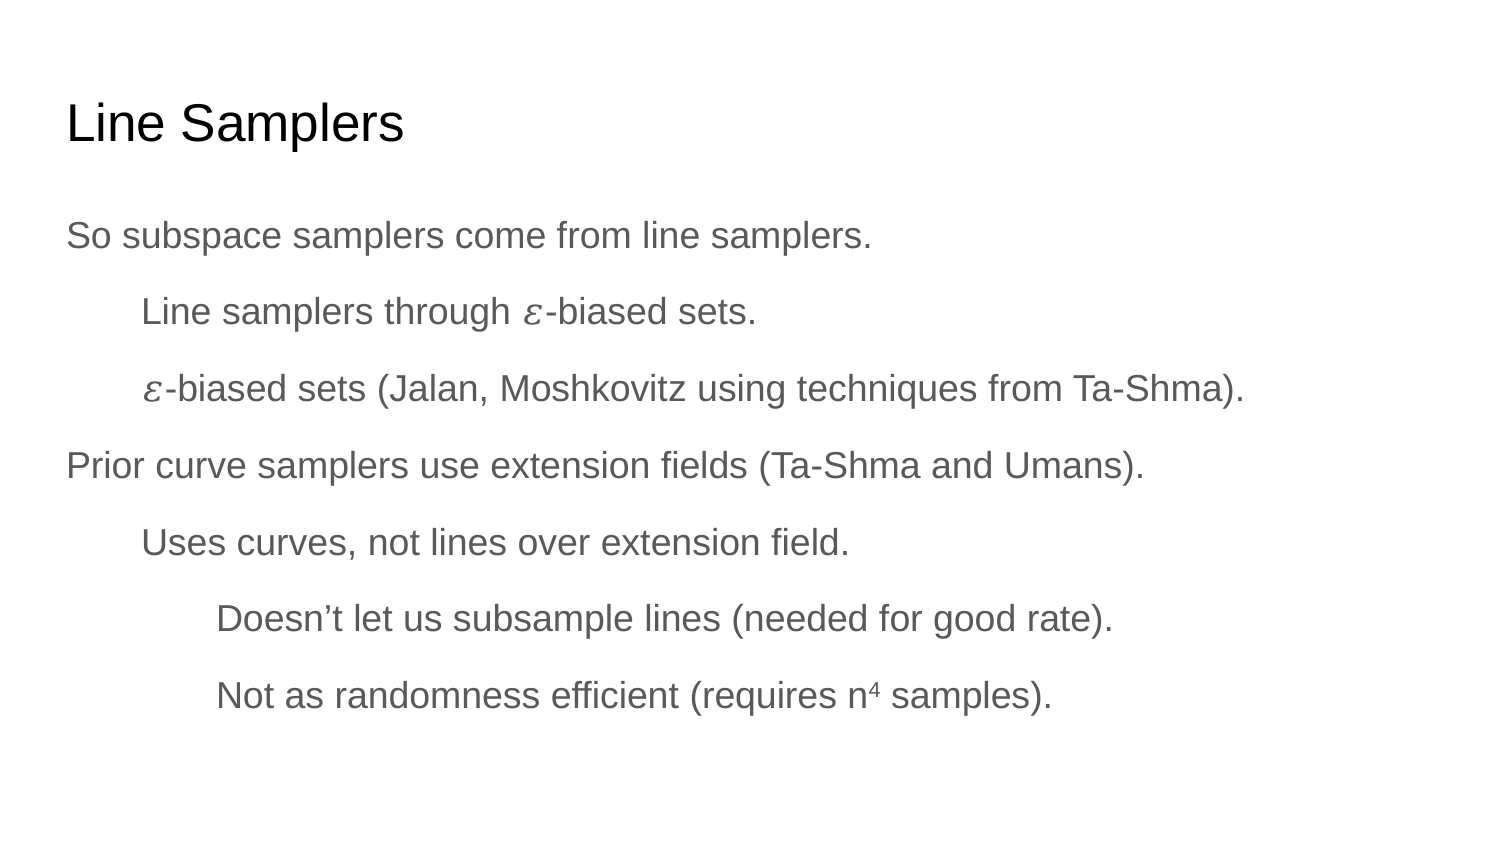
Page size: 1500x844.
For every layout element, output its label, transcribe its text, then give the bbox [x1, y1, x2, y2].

list So subspace samplers come from line samplers. Line samplers through 𝜀-biased sets. 𝜀-biased sets (Jalan, Moshkovitz using techniques from Ta-Shma). Prior curve samplers use extension fields (Ta-Shma and Umans). Uses curves, not lines over extension field. Doesn’t let us subsample lines (needed for good rate). Not as randomness efficient (requires n4 samples). [51, 189, 1449, 750]
title Line Samplers [51, 72, 1449, 167]
